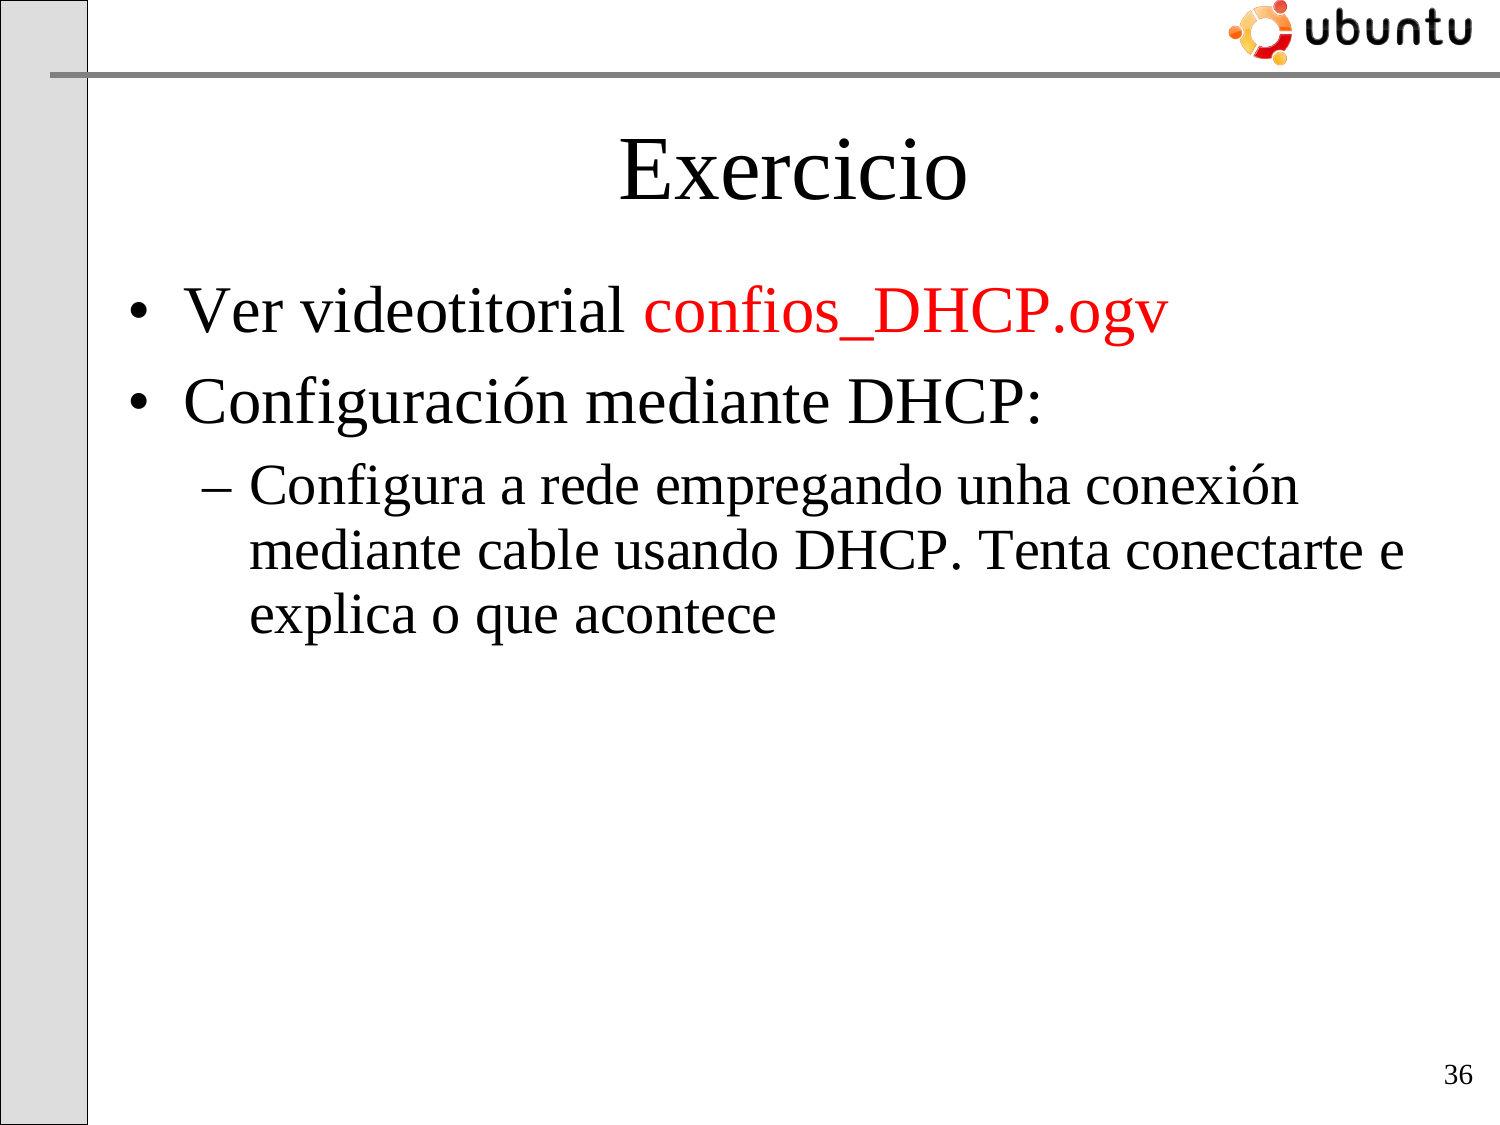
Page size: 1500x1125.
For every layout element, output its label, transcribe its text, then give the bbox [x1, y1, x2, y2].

title Exercicio [112, 99, 1477, 237]
list Ver videotitorial confios_DHCP.ogv Configuración mediante DHCP: Configura a rede empregando unha conexión mediante cable usando DHCP. Tenta conectarte e explica o que acontece [112, 265, 1477, 1000]
picture [1221, 0, 1483, 71]
